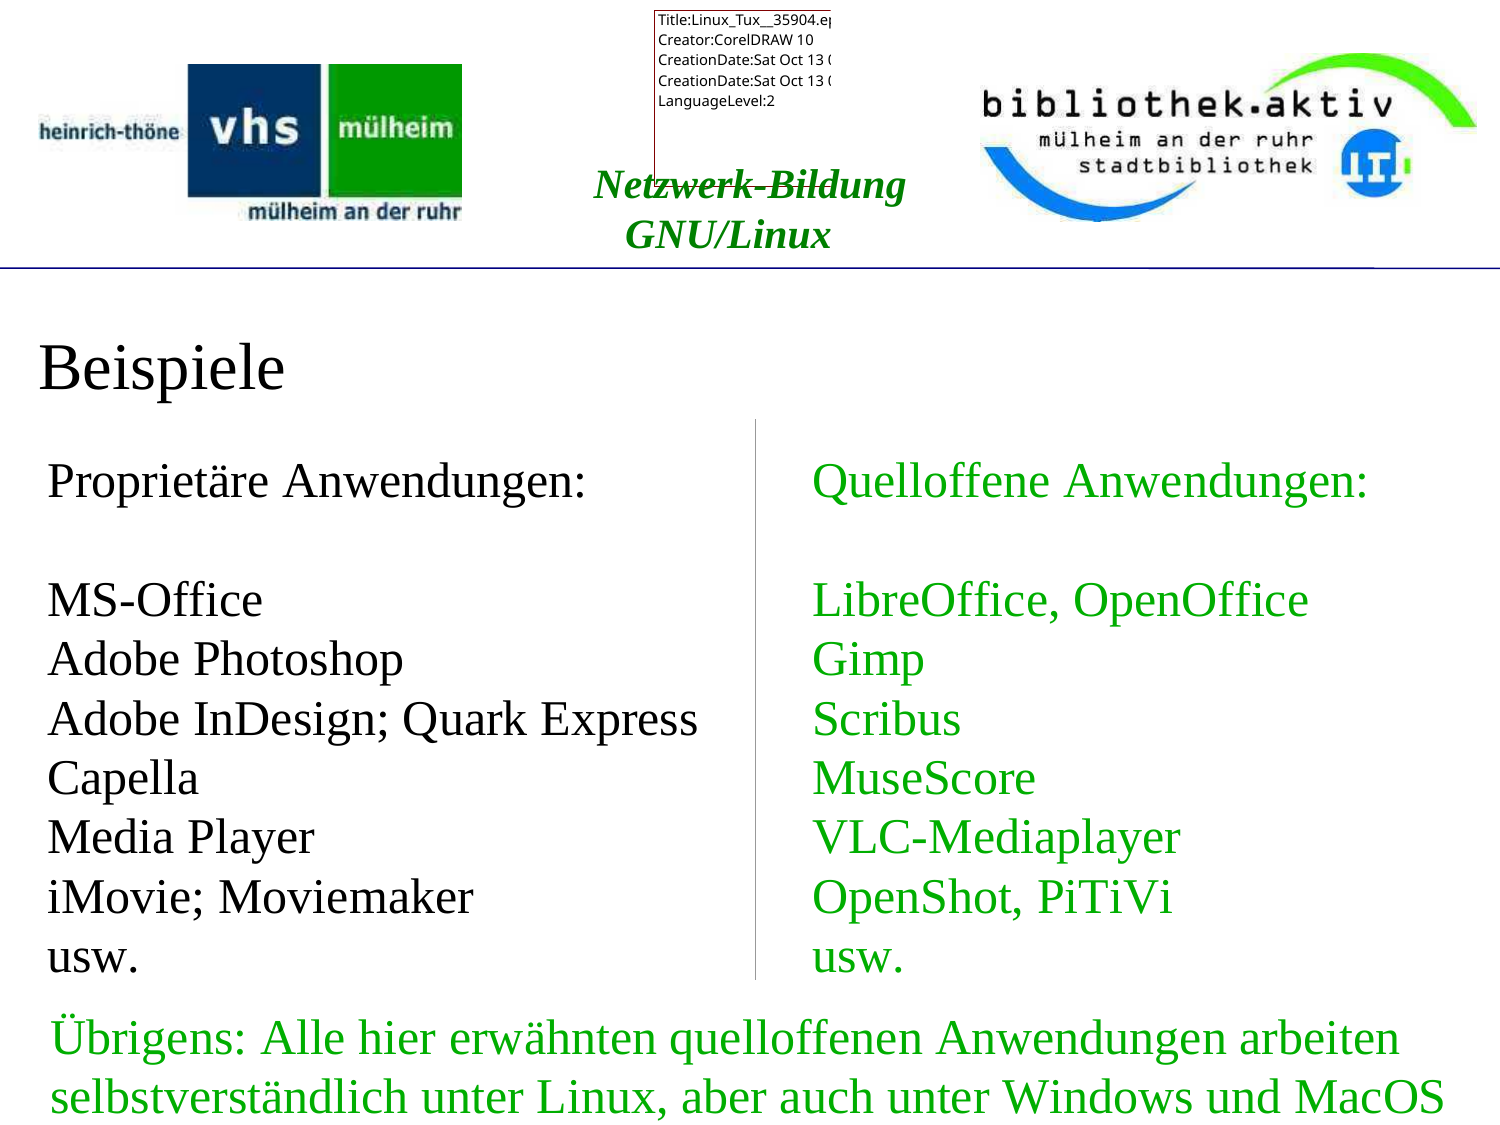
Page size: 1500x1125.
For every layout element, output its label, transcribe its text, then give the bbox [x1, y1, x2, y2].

picture [38, 64, 462, 221]
text_box Proprietäre Anwendungen: MS-Office Adobe Photoshop Adobe InDesign; Quark Express Capella Media Player iMovie; Moviemaker usw. [32, 442, 739, 1004]
text_box Beispiele [23, 318, 1394, 426]
text_box Quelloffene Anwendungen: LibreOffice, OpenOffice Gimp Scribus MuseScore VLC-Mediaplayer OpenShot, PiTiVi usw. [797, 442, 1477, 993]
picture [980, 53, 1477, 222]
text_box Netzwerk-Bildung GNU/Linux [578, 151, 934, 267]
text_box Übrigens: Alle hier erwähnten quelloffenen Anwendungen arbeiten selbstverständlich unter Linux, aber auch unter Windows und MacOS [35, 999, 1500, 1125]
picture [653, 8, 831, 151]
